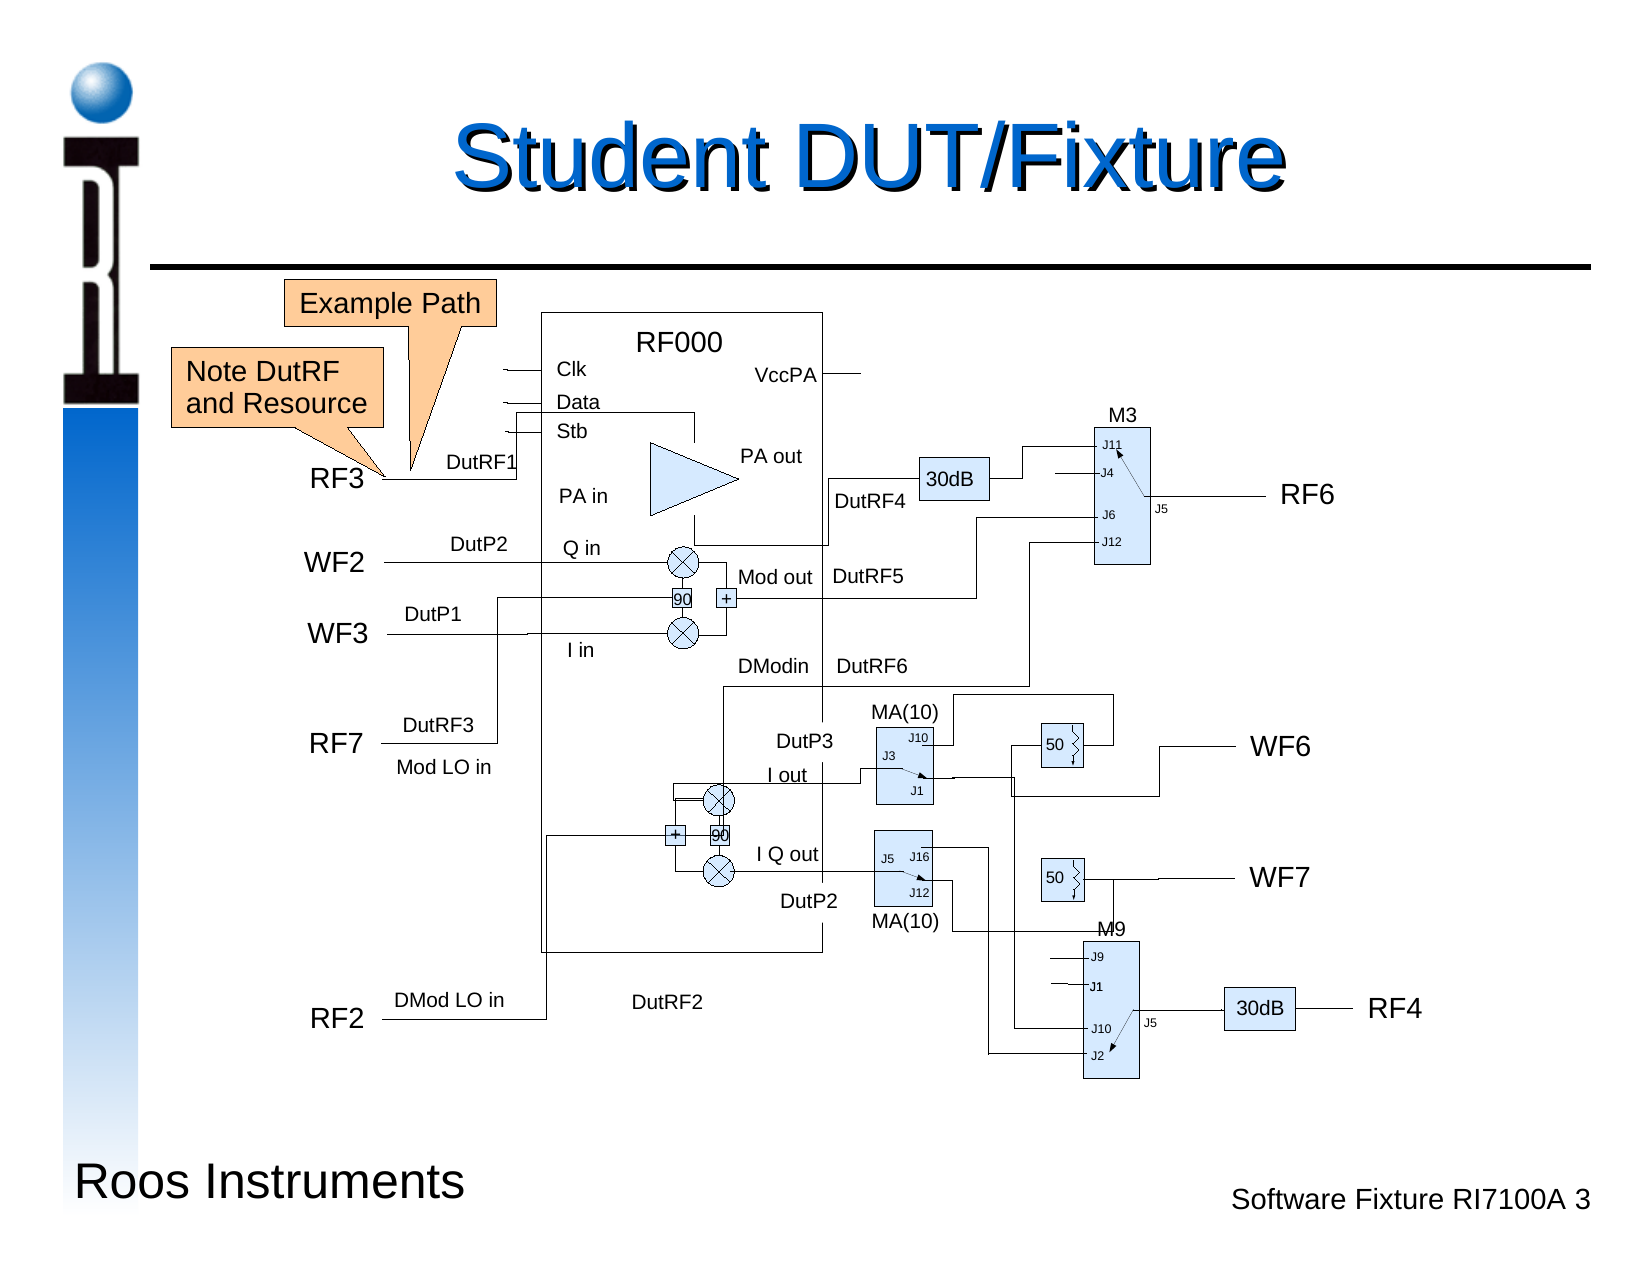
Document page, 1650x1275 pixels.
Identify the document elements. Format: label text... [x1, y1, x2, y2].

text_box J1 [1075, 974, 1118, 1003]
text_box Data [541, 383, 616, 424]
text_box [724, 784, 823, 835]
text_box MA(10) [856, 902, 955, 943]
text_box J2 [1076, 1041, 1120, 1073]
text_box DutRF3 [387, 706, 489, 746]
text_box 50 [1031, 727, 1080, 765]
text_box RF3 [294, 455, 383, 505]
text_box [724, 688, 823, 783]
text_box Clk [541, 350, 602, 383]
text_box J3 [867, 769, 909, 773]
text_box Stb [541, 424, 603, 453]
text_box DModin [723, 647, 821, 688]
text_box WF6 [1235, 722, 1331, 772]
text_box RF3 [370, 455, 383, 472]
text_box [1083, 1020, 1140, 1079]
text_box DutRF6 [821, 647, 923, 688]
text_box [1083, 951, 1140, 1018]
text_box [541, 312, 823, 953]
text_box [919, 457, 990, 478]
text_box J5 [866, 844, 894, 871]
text_box RF7 [294, 719, 382, 769]
text_box + [655, 814, 696, 853]
text_box [674, 784, 723, 818]
text_box 90 [696, 818, 723, 835]
text_box [1041, 858, 1085, 902]
picture [59, 59, 144, 411]
text_box M3 [1093, 396, 1152, 437]
text_box J10 [893, 734, 953, 755]
text_box WF7 [1234, 853, 1330, 903]
text_box [911, 755, 934, 776]
text_box DutRF5 [817, 557, 919, 597]
text_box J5 [1139, 495, 1183, 526]
text_box DutP1 [389, 595, 477, 636]
text_box + [706, 580, 747, 620]
text_box RF4 [1352, 984, 1441, 1034]
text_box I in [552, 631, 610, 672]
text_box Mod out [723, 558, 828, 599]
text_box J4 [1123, 458, 1129, 468]
text_box RF2 [294, 994, 383, 1045]
text_box Mod LO in [381, 747, 507, 788]
text_box I out [752, 756, 823, 797]
text_box J6 [1087, 501, 1131, 527]
text_box 50 [1030, 860, 1080, 898]
text_box [876, 773, 918, 805]
text_box [876, 734, 893, 742]
text_box RF000 [620, 318, 743, 368]
text_box 90 [696, 818, 745, 856]
text_box J10 [1117, 1023, 1127, 1046]
text_box PA in [543, 477, 624, 517]
text_box 30dB [910, 460, 989, 501]
text_box J5 [1129, 1009, 1172, 1040]
text_box [1129, 437, 1151, 495]
text_box DutP3 [761, 722, 849, 763]
text_box Note DutRF and Resource [171, 347, 386, 477]
text_box J12 [894, 879, 945, 902]
text_box RF6 [1265, 470, 1353, 520]
text_box DutRF4 [819, 482, 921, 523]
text_box WF2 [288, 538, 385, 588]
text_box J16 [894, 842, 955, 874]
text_box DMod LO in [379, 981, 520, 1022]
text_box [1094, 473, 1151, 565]
text_box M9 [1082, 910, 1141, 951]
text_box [874, 875, 916, 902]
text_box [1041, 723, 1084, 768]
text_box DutRF1 [431, 443, 533, 484]
text_box J3 [867, 742, 911, 771]
text_box PA out [725, 437, 818, 478]
text_box J9 [1075, 942, 1119, 974]
title Student DUT/Fixture [147, 59, 1591, 253]
text_box DutP2 [765, 882, 853, 923]
text_box J12 [1087, 527, 1137, 559]
text_box Example Path [284, 279, 497, 471]
text_box J10 [1076, 1014, 1127, 1041]
text_box MA(10) [856, 693, 954, 734]
text_box 30dB [1221, 989, 1300, 1030]
text_box WF3 [292, 609, 388, 659]
text_box [920, 874, 933, 879]
text_box DutRF2 [616, 983, 718, 1024]
text_box DutP2 [435, 524, 523, 565]
text_box J4 [1085, 458, 1129, 489]
text_box Q in [548, 529, 616, 569]
text_box VccPA [739, 356, 834, 396]
text_box [874, 830, 933, 844]
text_box 90 [658, 582, 706, 620]
text_box J1 [895, 776, 939, 808]
text_box J11 [1087, 430, 1138, 462]
text_box I Q out [741, 835, 834, 876]
